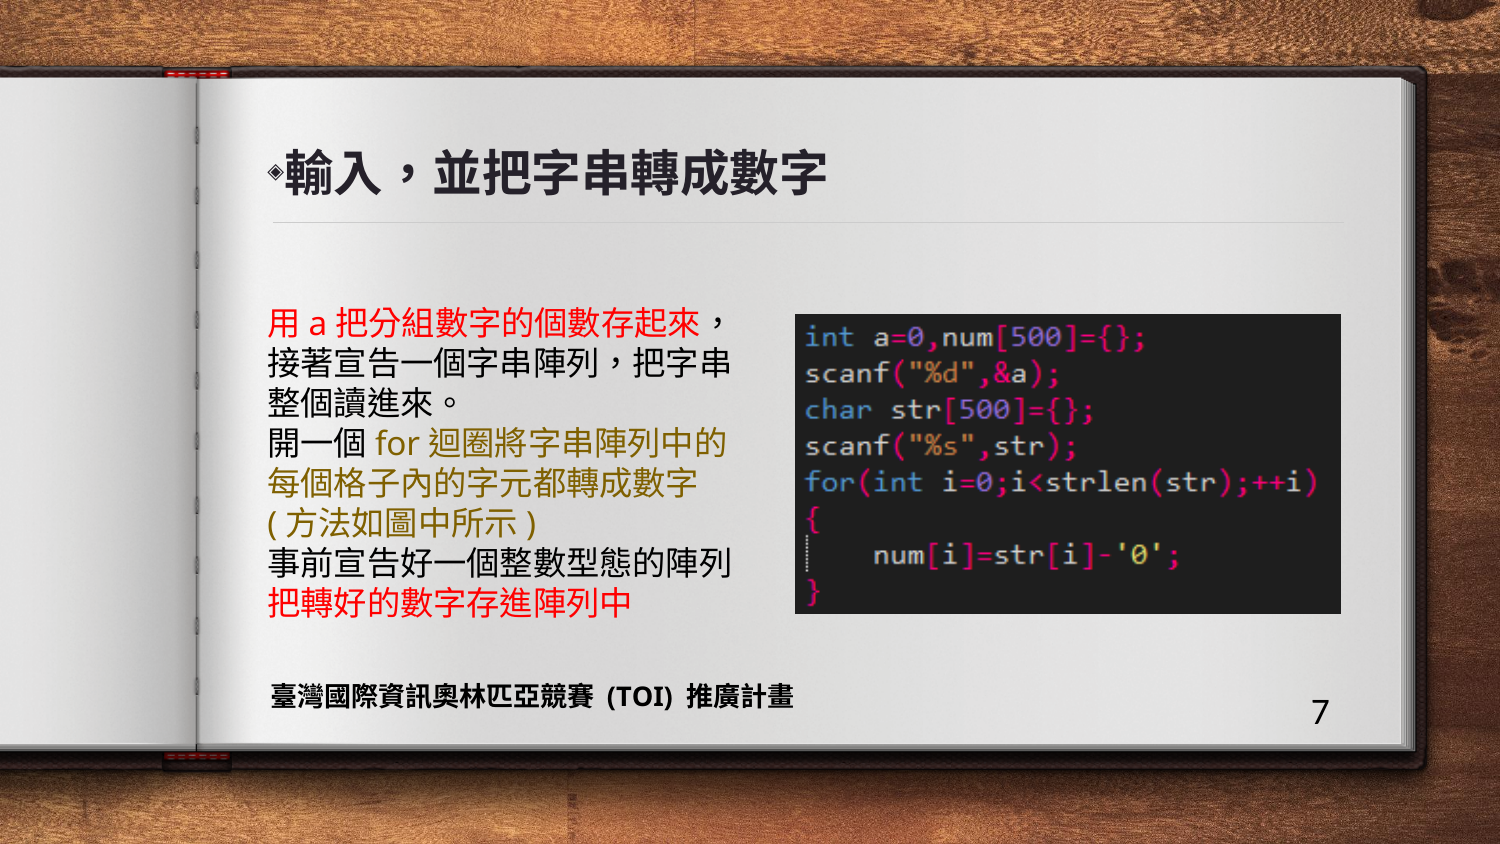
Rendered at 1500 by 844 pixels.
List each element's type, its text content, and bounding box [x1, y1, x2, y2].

picture [795, 314, 1341, 614]
text_box 用a把分組數字的個數存起來， 接著宣告一個字串陣列，把字串整個讀進來。 開一個for迴圈將字串陣列中的每個格子內的字元都轉成數字(方法如圖中所示) 事前宣告好一個整數型態的陣列 把轉好的數字存進陣列中 [252, 294, 758, 634]
text_box [1295, 672, 1386, 737]
list 輸入，並把字串轉成數字 [252, 126, 1194, 216]
